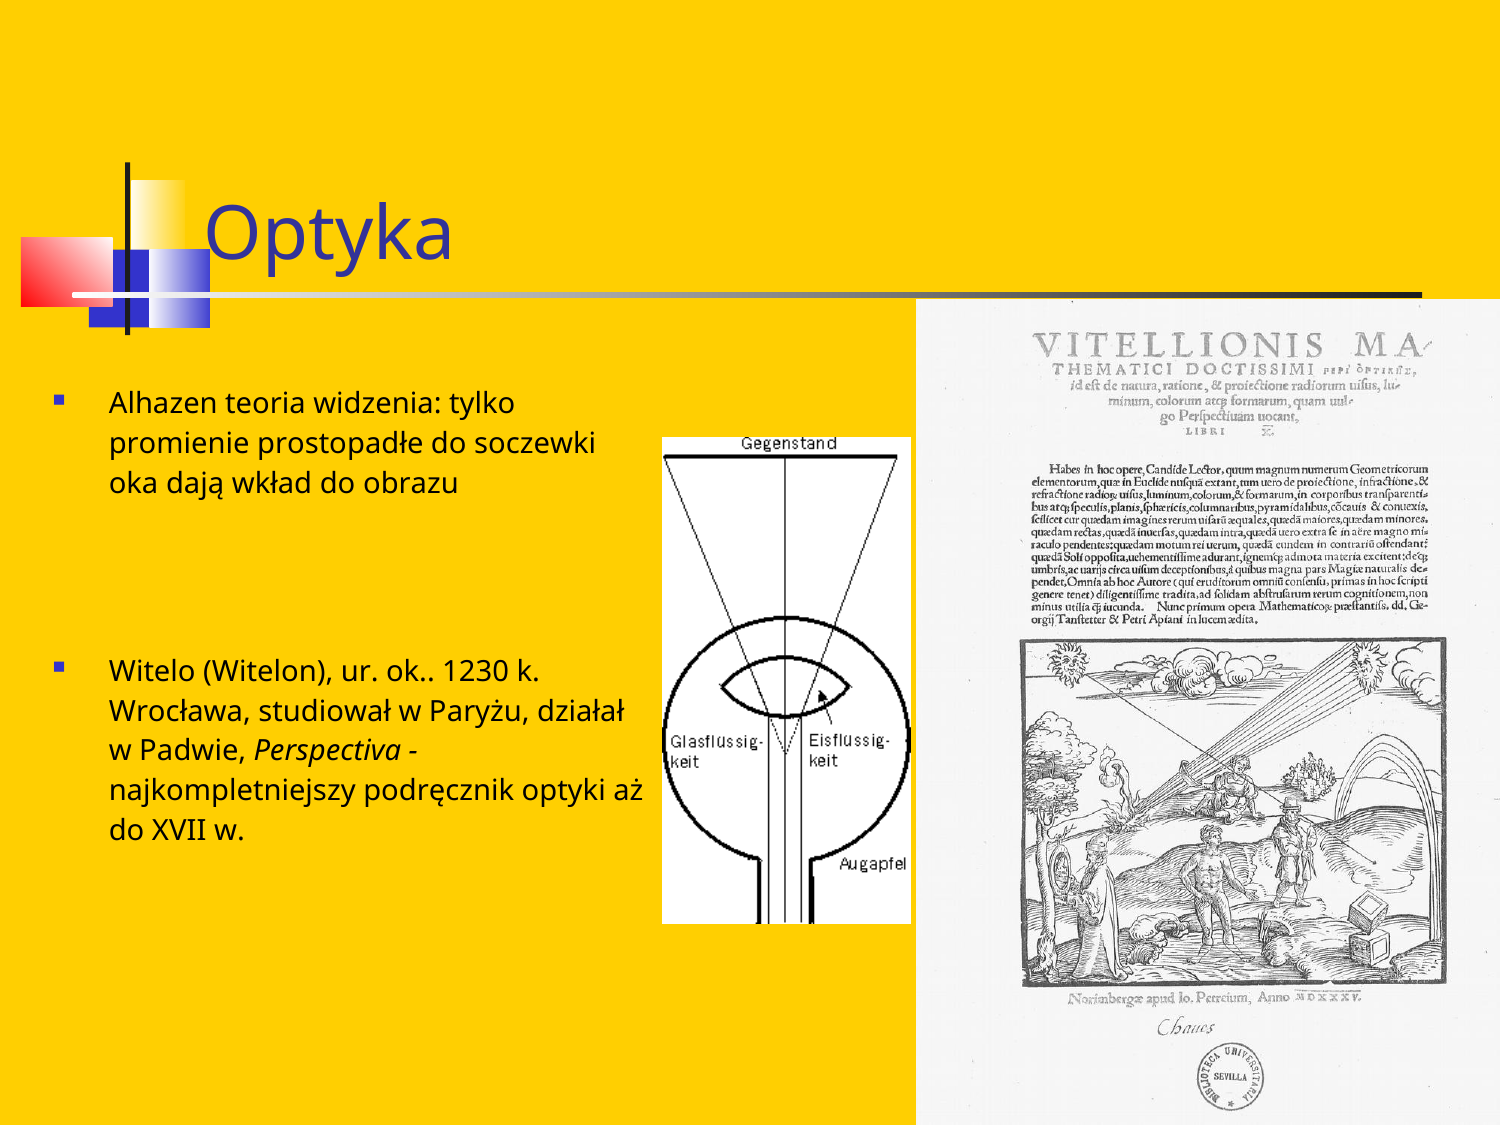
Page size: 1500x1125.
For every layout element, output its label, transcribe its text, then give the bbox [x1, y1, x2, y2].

title Optyka [188, 101, 1468, 289]
list Alhazen teoria widzenia: tylko promienie prostopadłe do soczewki oka dają wkład do obrazu Witelo (Witelon), ur. ok.. 1230 k. Wrocława, studiował w Paryżu, działał w Padwie, Perspectiva - najkompletniejszy podręcznik optyki aż do XVII w. [37, 375, 663, 1051]
picture [662, 437, 911, 924]
picture [916, 299, 1500, 1125]
